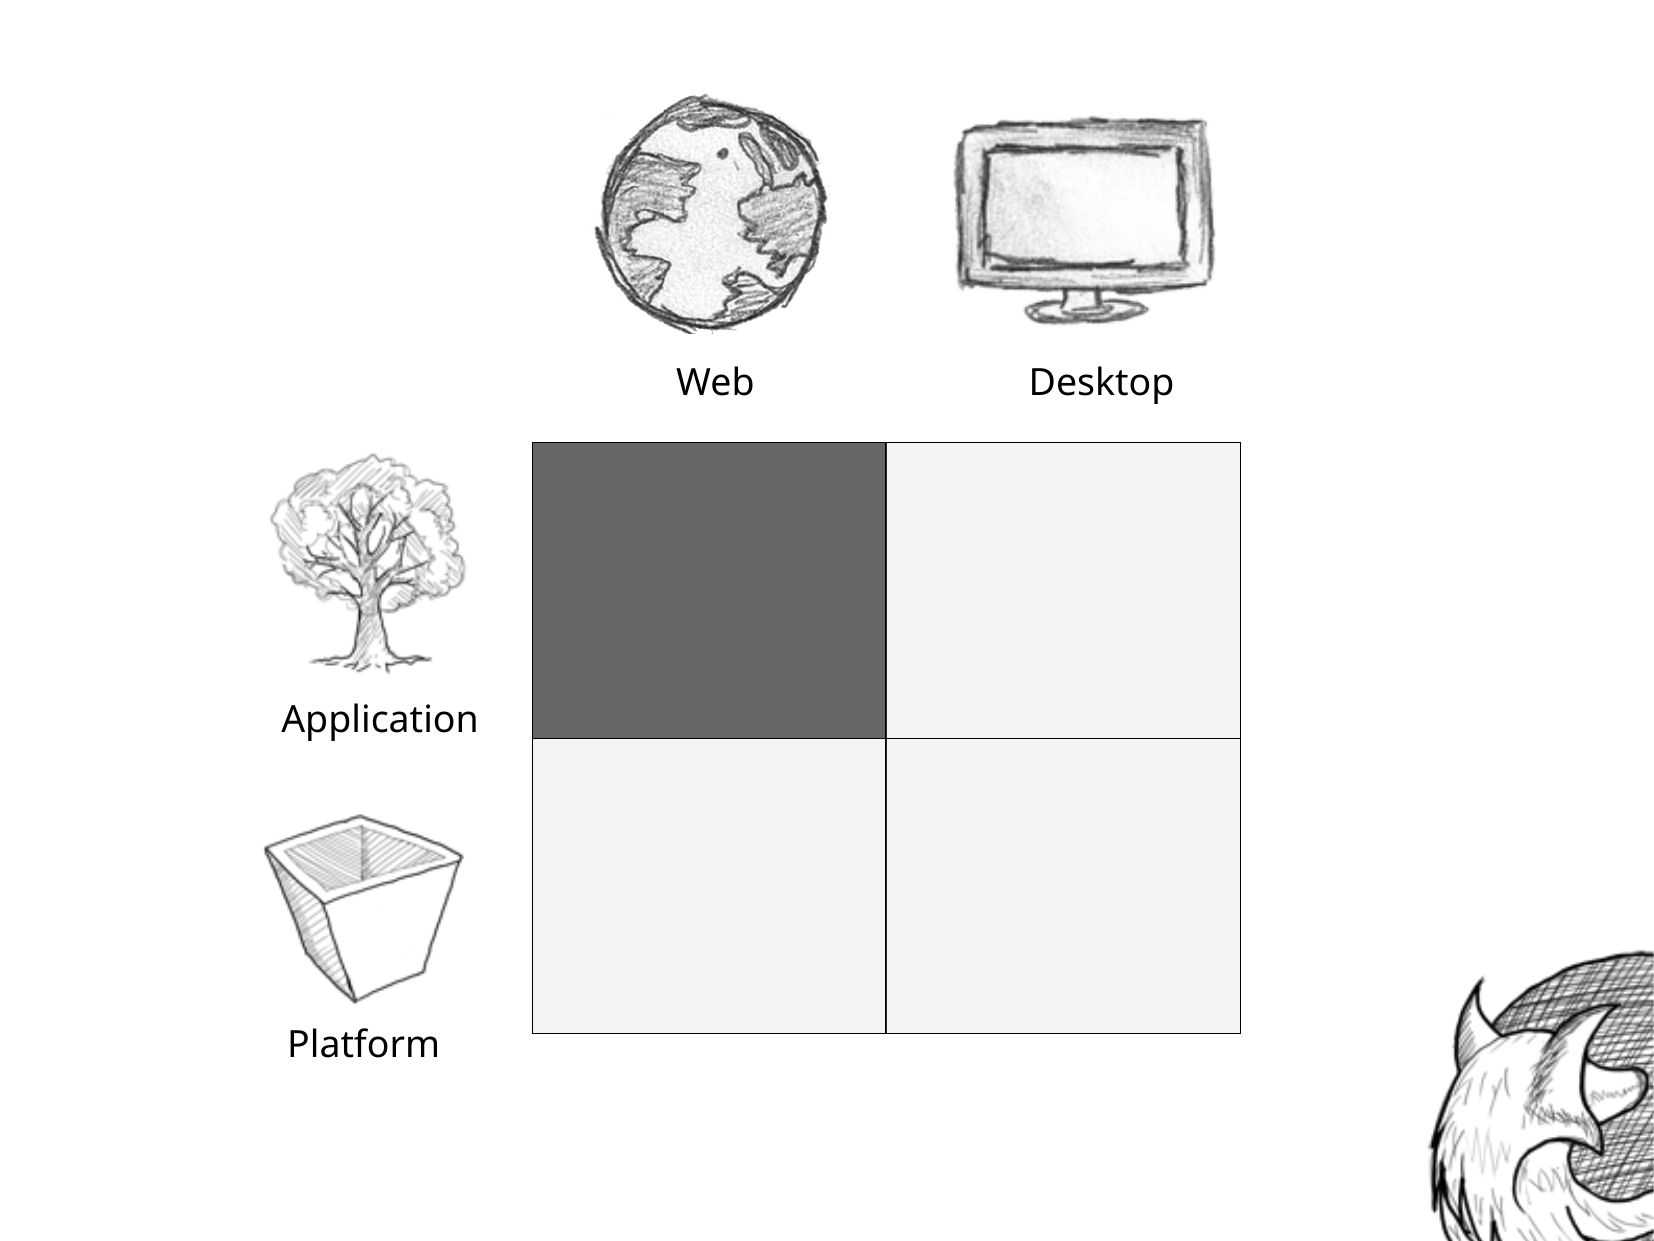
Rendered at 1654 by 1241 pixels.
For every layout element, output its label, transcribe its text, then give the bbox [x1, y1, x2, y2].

picture [590, 88, 836, 334]
text_box Web [661, 348, 762, 409]
picture [1386, 915, 1654, 1241]
picture [236, 442, 503, 710]
text_box Application [266, 685, 483, 746]
picture [950, 81, 1218, 349]
text_box Platform [272, 1009, 444, 1070]
text_box [532, 442, 1241, 1034]
text_box Desktop [1013, 348, 1176, 409]
picture [236, 767, 504, 1035]
